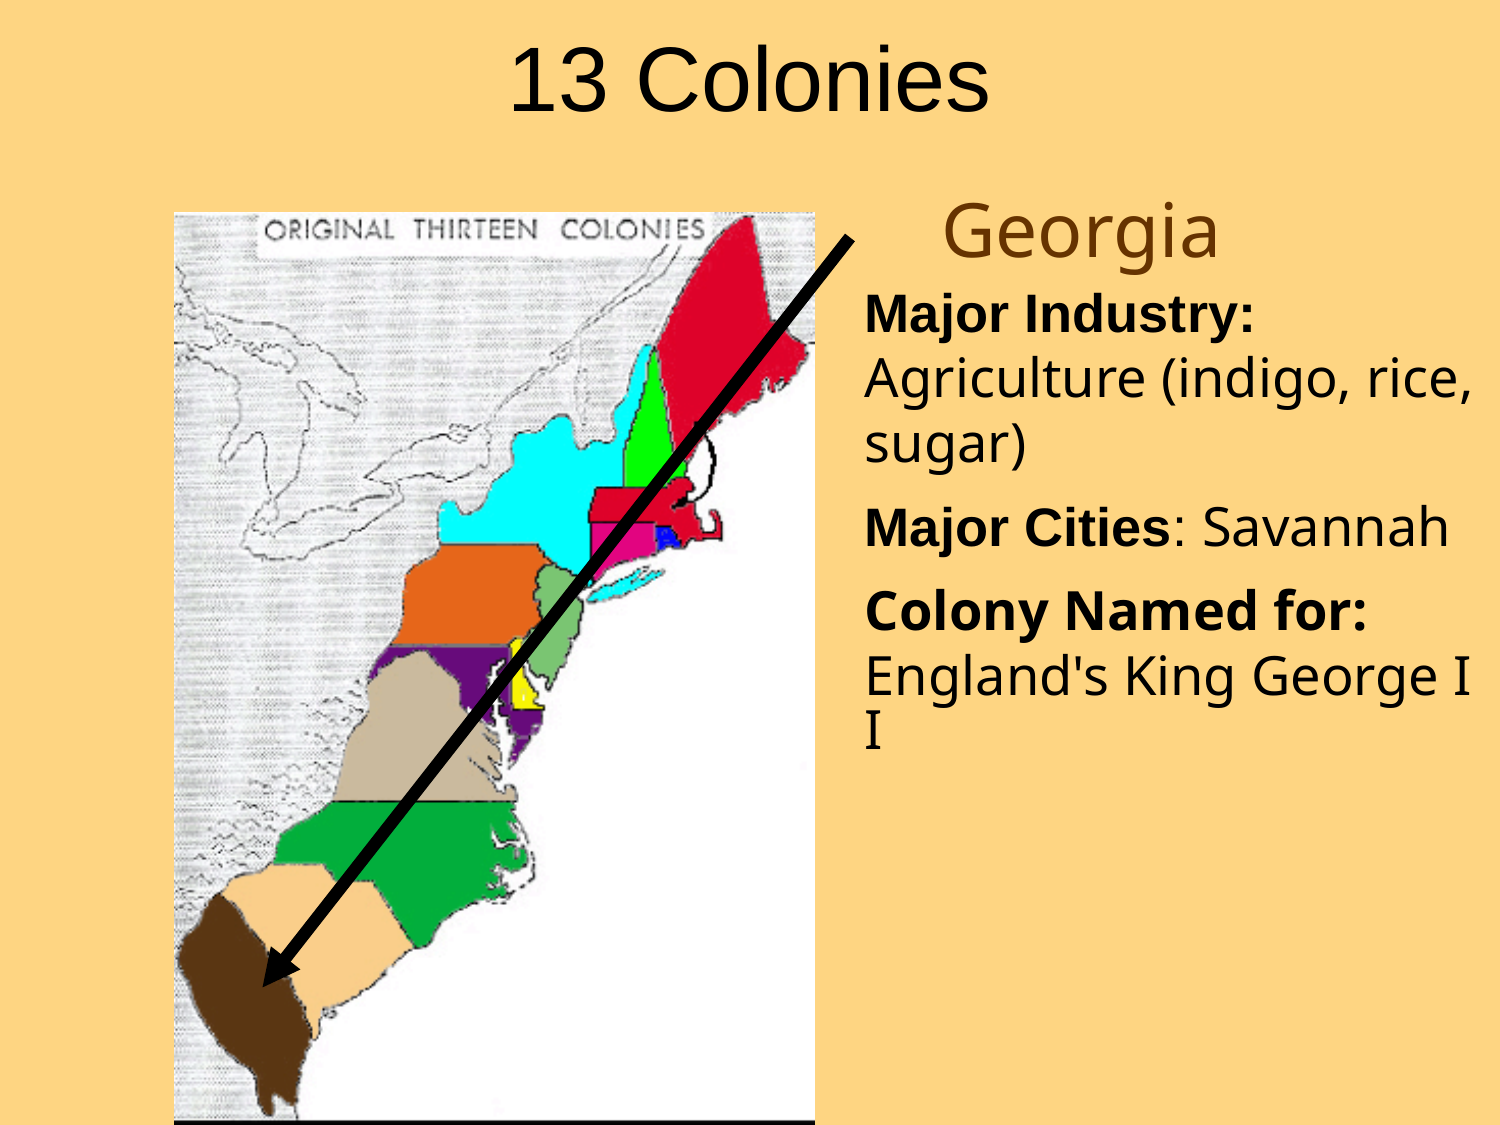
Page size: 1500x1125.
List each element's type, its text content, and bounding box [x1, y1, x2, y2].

text_box Major Industry: Agriculture (indigo, rice, sugar) Major Cities: Savannah Colony Named for: England's King George II [849, 162, 1500, 788]
picture [174, 212, 815, 1125]
title 13 Colonies [75, 12, 1425, 200]
text_box Georgia [887, 174, 1275, 282]
